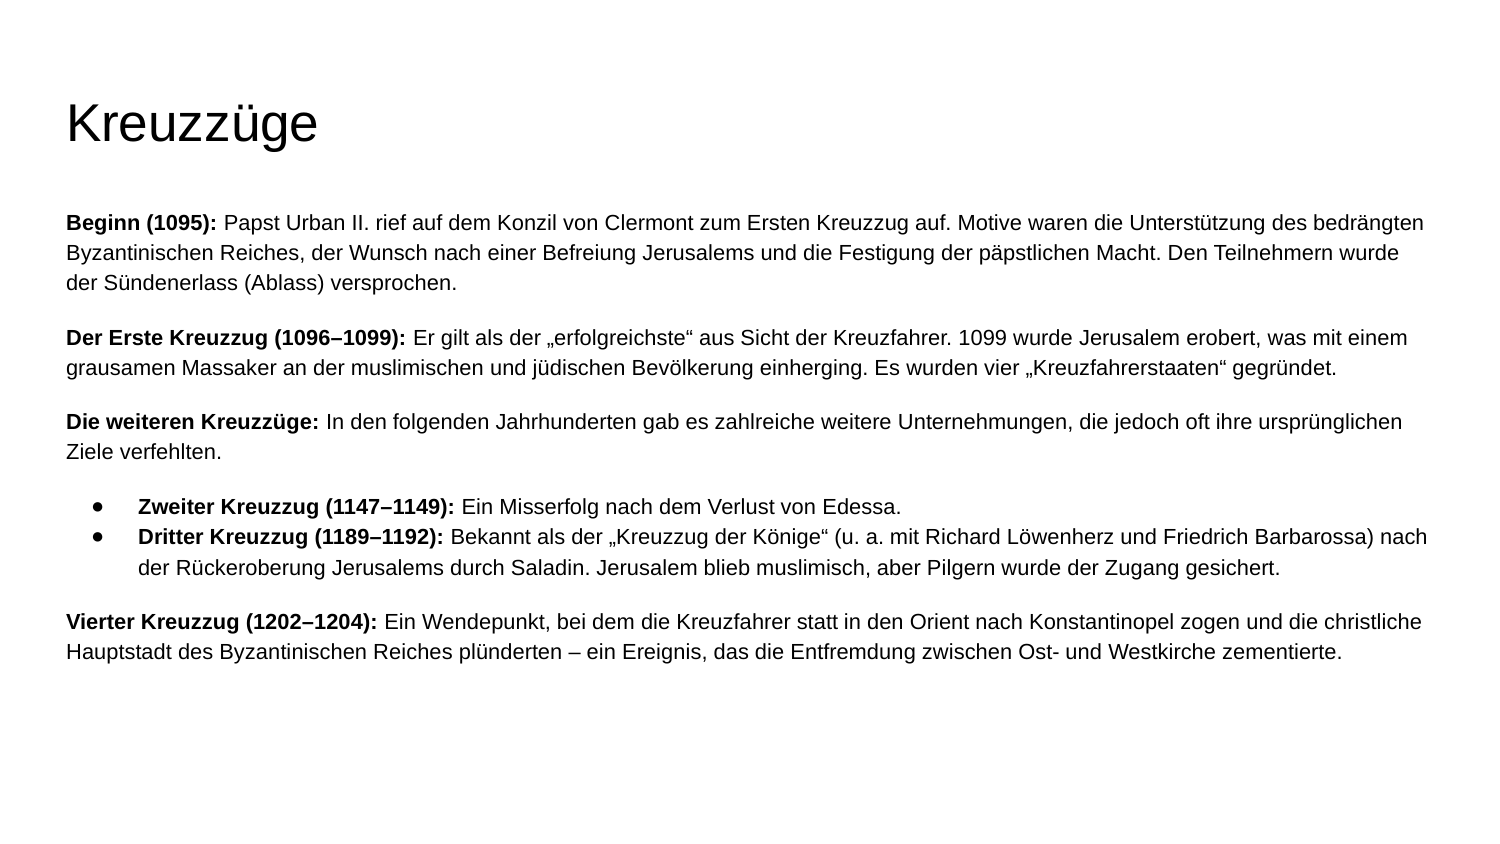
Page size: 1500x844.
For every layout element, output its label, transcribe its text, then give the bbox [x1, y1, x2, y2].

list Beginn (1095): Papst Urban II. rief auf dem Konzil von Clermont zum Ersten Kreuzzug auf. Motive waren die Unterstützung des bedrängten Byzantinischen Reiches, der Wunsch nach einer Befreiung Jerusalems und die Festigung der päpstlichen Macht. Den Teilnehmern wurde der Sündenerlass (Ablass) versprochen. Der Erste Kreuzzug (1096–1099): Er gilt als der „erfolgreichste“ aus Sicht der Kreuzfahrer. 1099 wurde Jerusalem erobert, was mit einem grausamen Massaker an der muslimischen und jüdischen Bevölkerung einherging. Es wurden vier „Kreuzfahrerstaaten“ gegründet. Die weiteren Kreuzzüge: In den folgenden Jahrhunderten gab es zahlreiche weitere Unternehmungen, die jedoch oft ihre ursprünglichen Ziele verfehlten. Zweiter Kreuzzug (1147–1149): Ein Misserfolg nach dem Verlust von Edessa. Dritter Kreuzzug (1189–1192): Bekannt als der „Kreuzzug der Könige“ (u. a. mit Richard Löwenherz und Friedrich Barbarossa) nach der Rückeroberung Jerusalems durch Saladin. Jerusalem blieb muslimisch, aber Pilgern wurde der Zugang gesichert. Vierter Kreuzzug (1202–1204): Ein Wendepunkt, bei dem die Kreuzfahrer statt in den Orient nach Konstantinopel zogen und die christliche Hauptstadt des Byzantinischen Reiches plünderten – ein Ereignis, das die Entfremdung zwischen Ost- und Westkirche zementierte. [51, 189, 1449, 750]
title Kreuzzüge [51, 72, 1449, 167]
